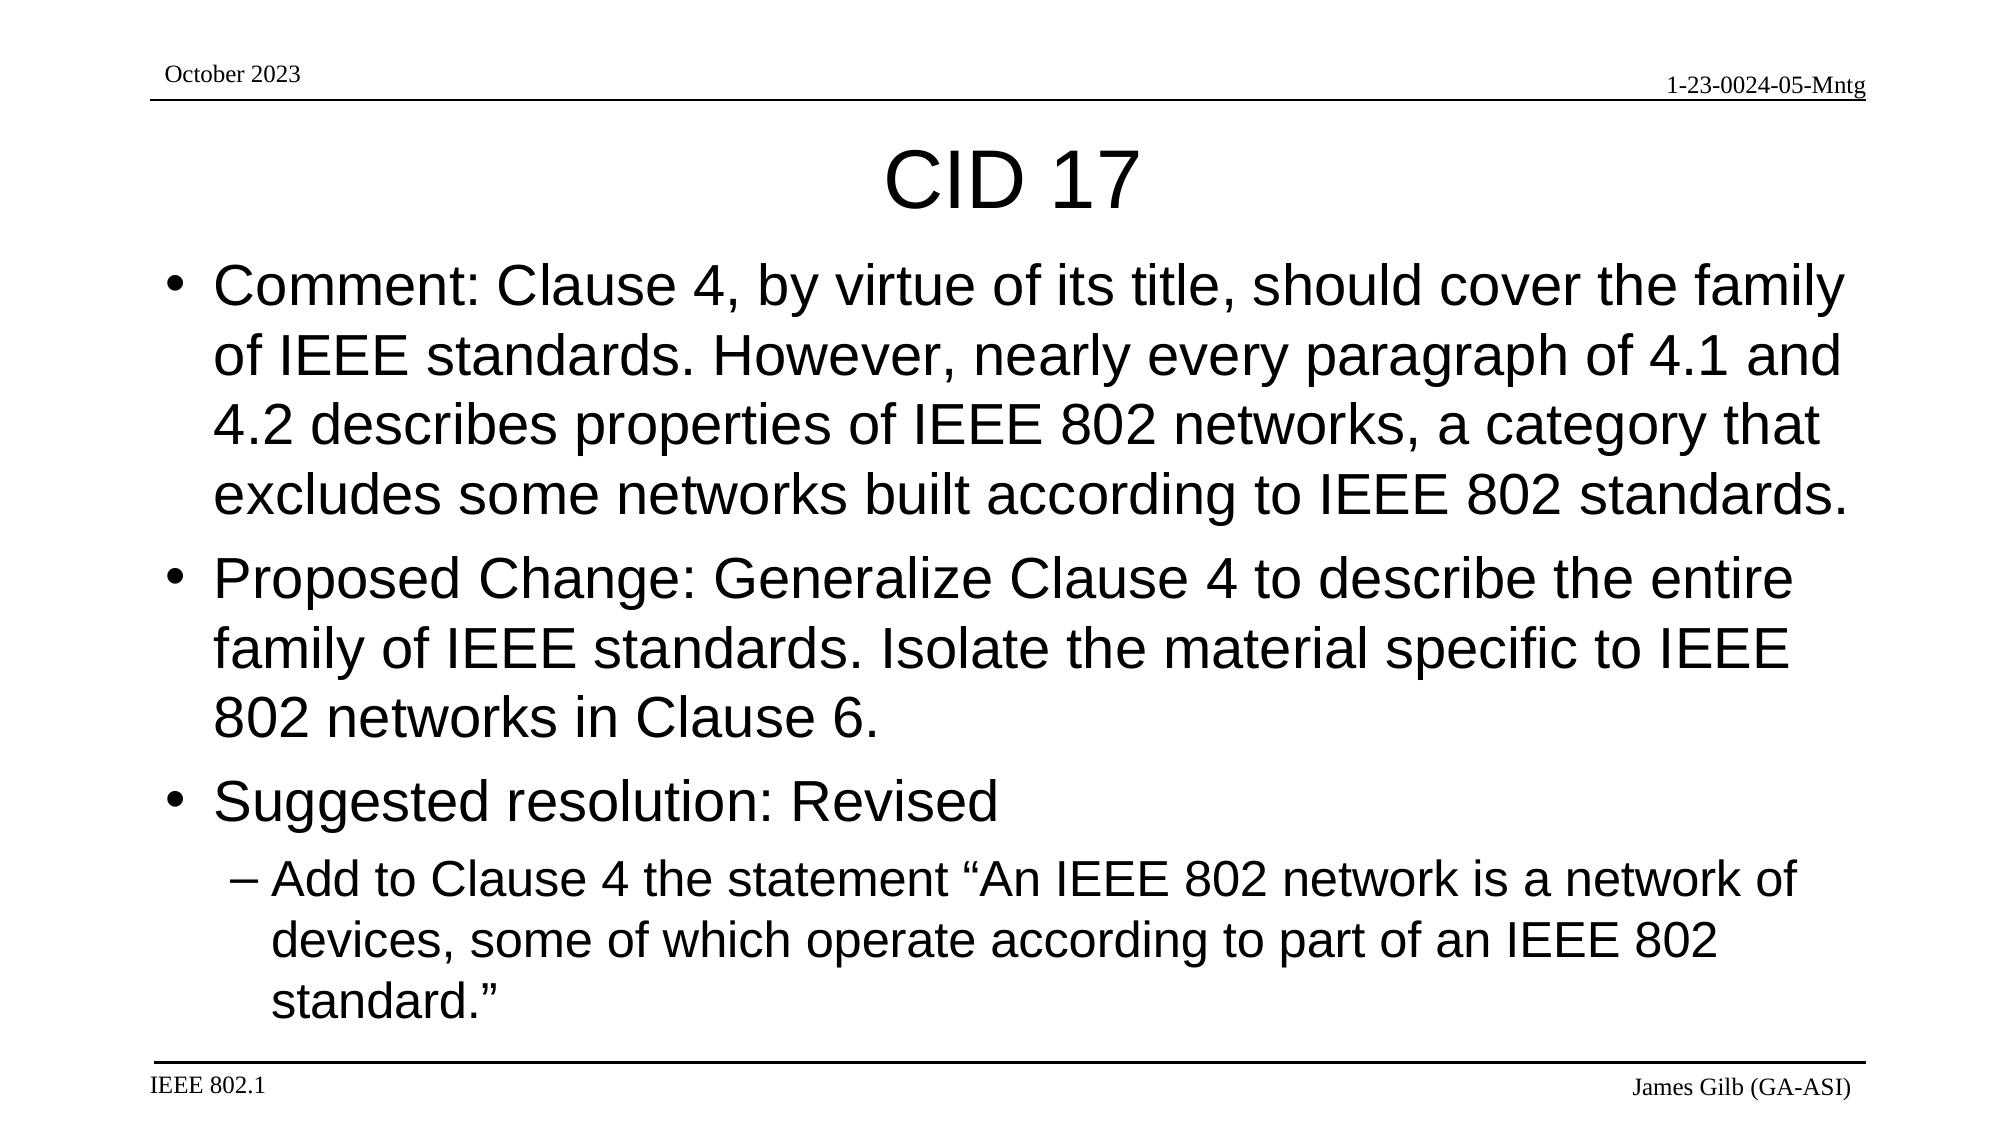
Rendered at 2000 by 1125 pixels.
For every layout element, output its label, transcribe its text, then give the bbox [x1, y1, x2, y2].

title CID 17 [149, 112, 1900, 238]
list Comment: Clause 4, by virtue of its title, should cover the family of IEEE standards. However, nearly every paragraph of 4.1 and 4.2 describes properties of IEEE 802 networks, a category that excludes some networks built according to IEEE 802 standards. Proposed Change: Generalize Clause 4 to describe the entire family of IEEE standards. Isolate the material specific to IEEE 802 networks in Clause 6. Suggested resolution: Revised Add to Clause 4 the statement “An IEEE 802 network is a network of devices, some of which operate according to part of an IEEE 802 standard.” [149, 239, 1900, 1051]
